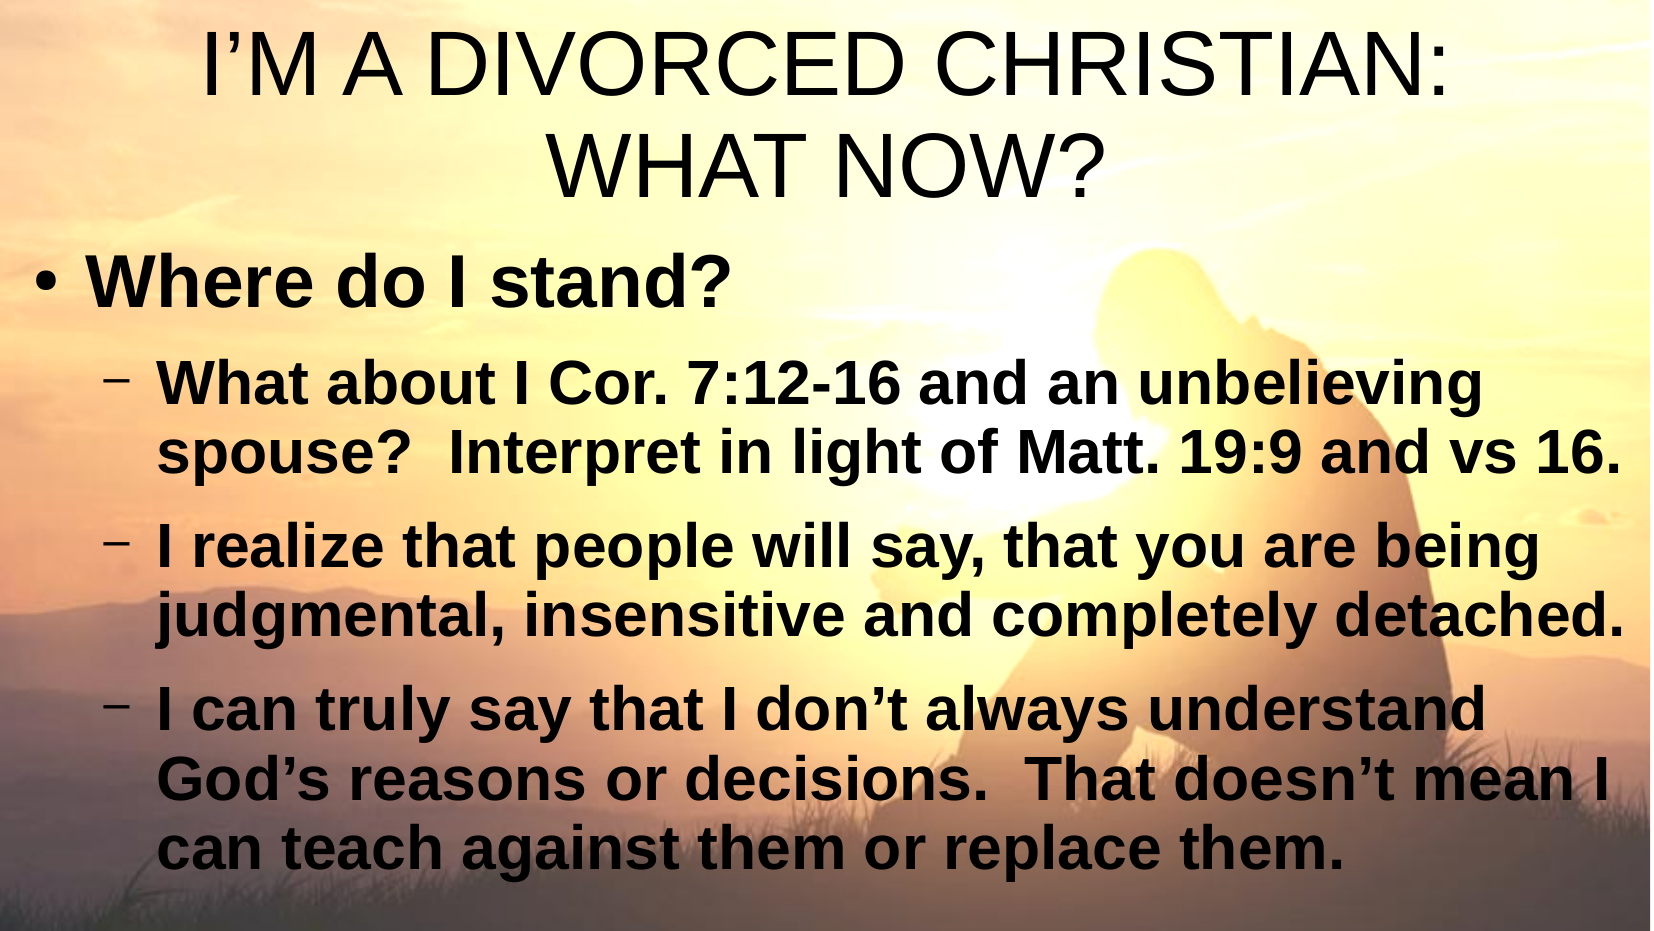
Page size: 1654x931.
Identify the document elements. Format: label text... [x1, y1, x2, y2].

picture [0, 0, 1651, 931]
title I’M A DIVORCED CHRISTIAN: WHAT NOW? [82, 12, 1571, 218]
list Where do I stand? What about I Cor. 7:12-16 and an unbelieving spouse? Interpret in light of Matt. 19:9 and vs 16. I realize that people will say, that you are being judgmental, insensitive and completely detached. I can truly say that I don’t always understand God’s reasons or decisions. That doesn’t mean I can teach against them or replace them. [15, 240, 1651, 931]
